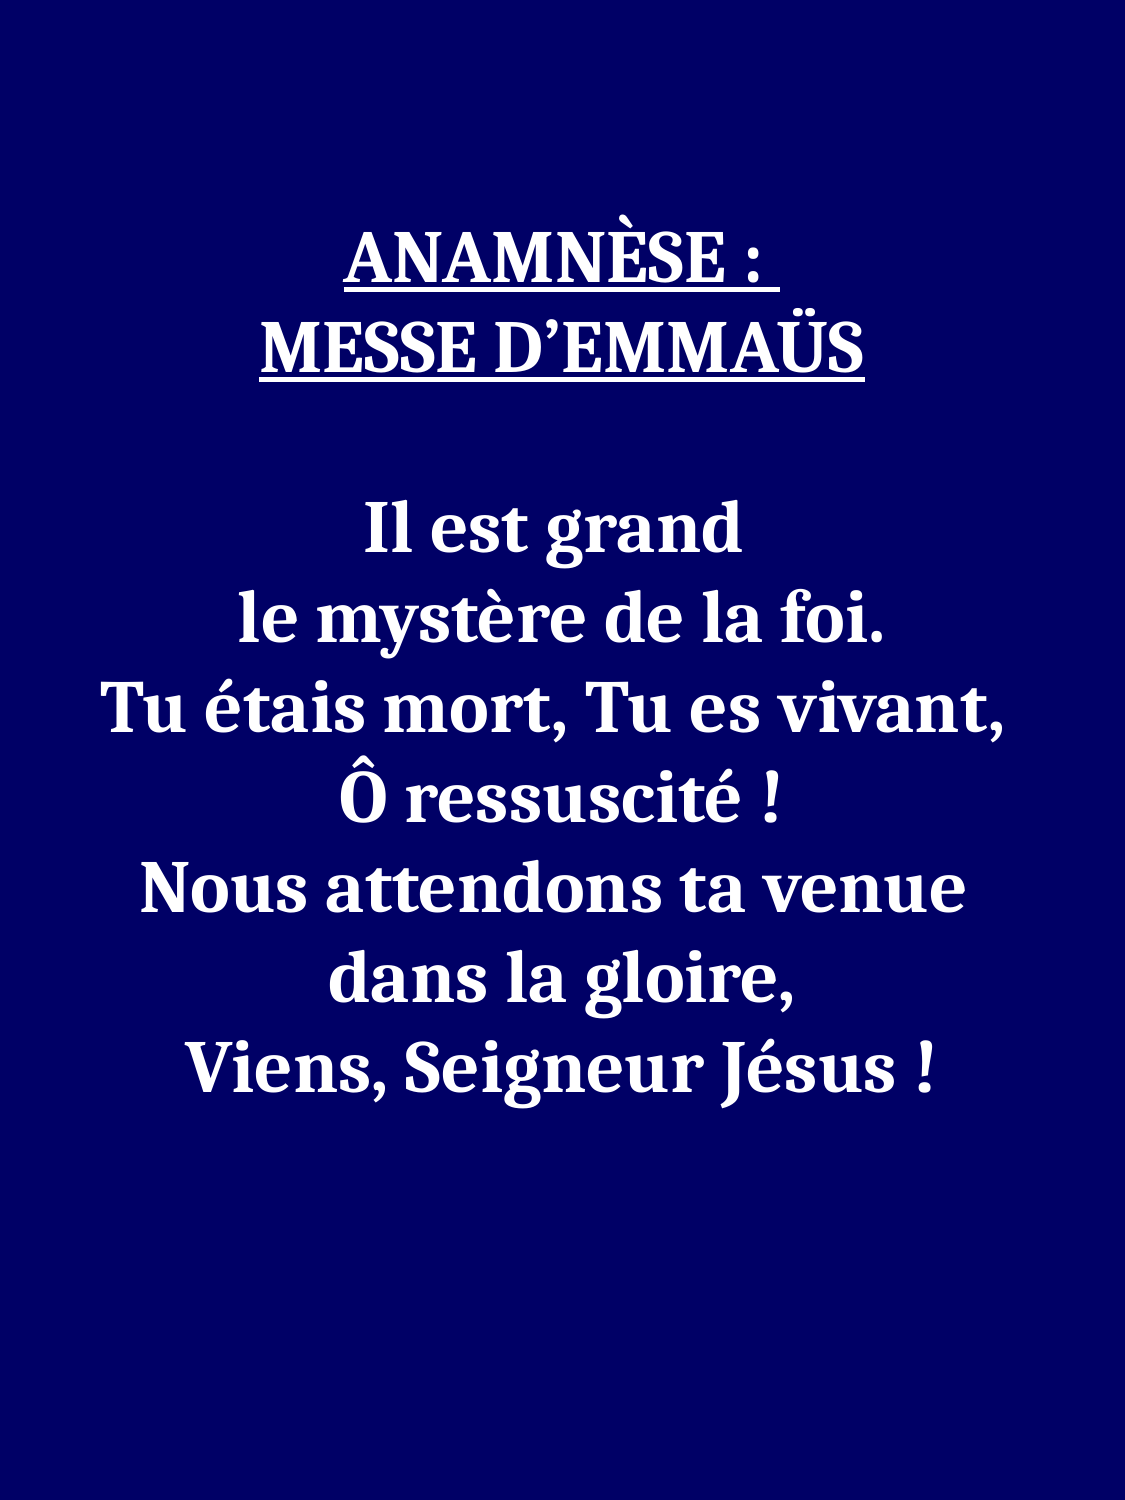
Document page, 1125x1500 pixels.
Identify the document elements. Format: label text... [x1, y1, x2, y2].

text_box ANAMNÈSE : MESSE D’EMMAÜS Il est grand le mystère de la foi. Tu étais mort, Tu es vivant, Ô ressuscité ! Nous attendons ta venue dans la gloire, Viens, Seigneur Jésus ! [21, 200, 1103, 1114]
